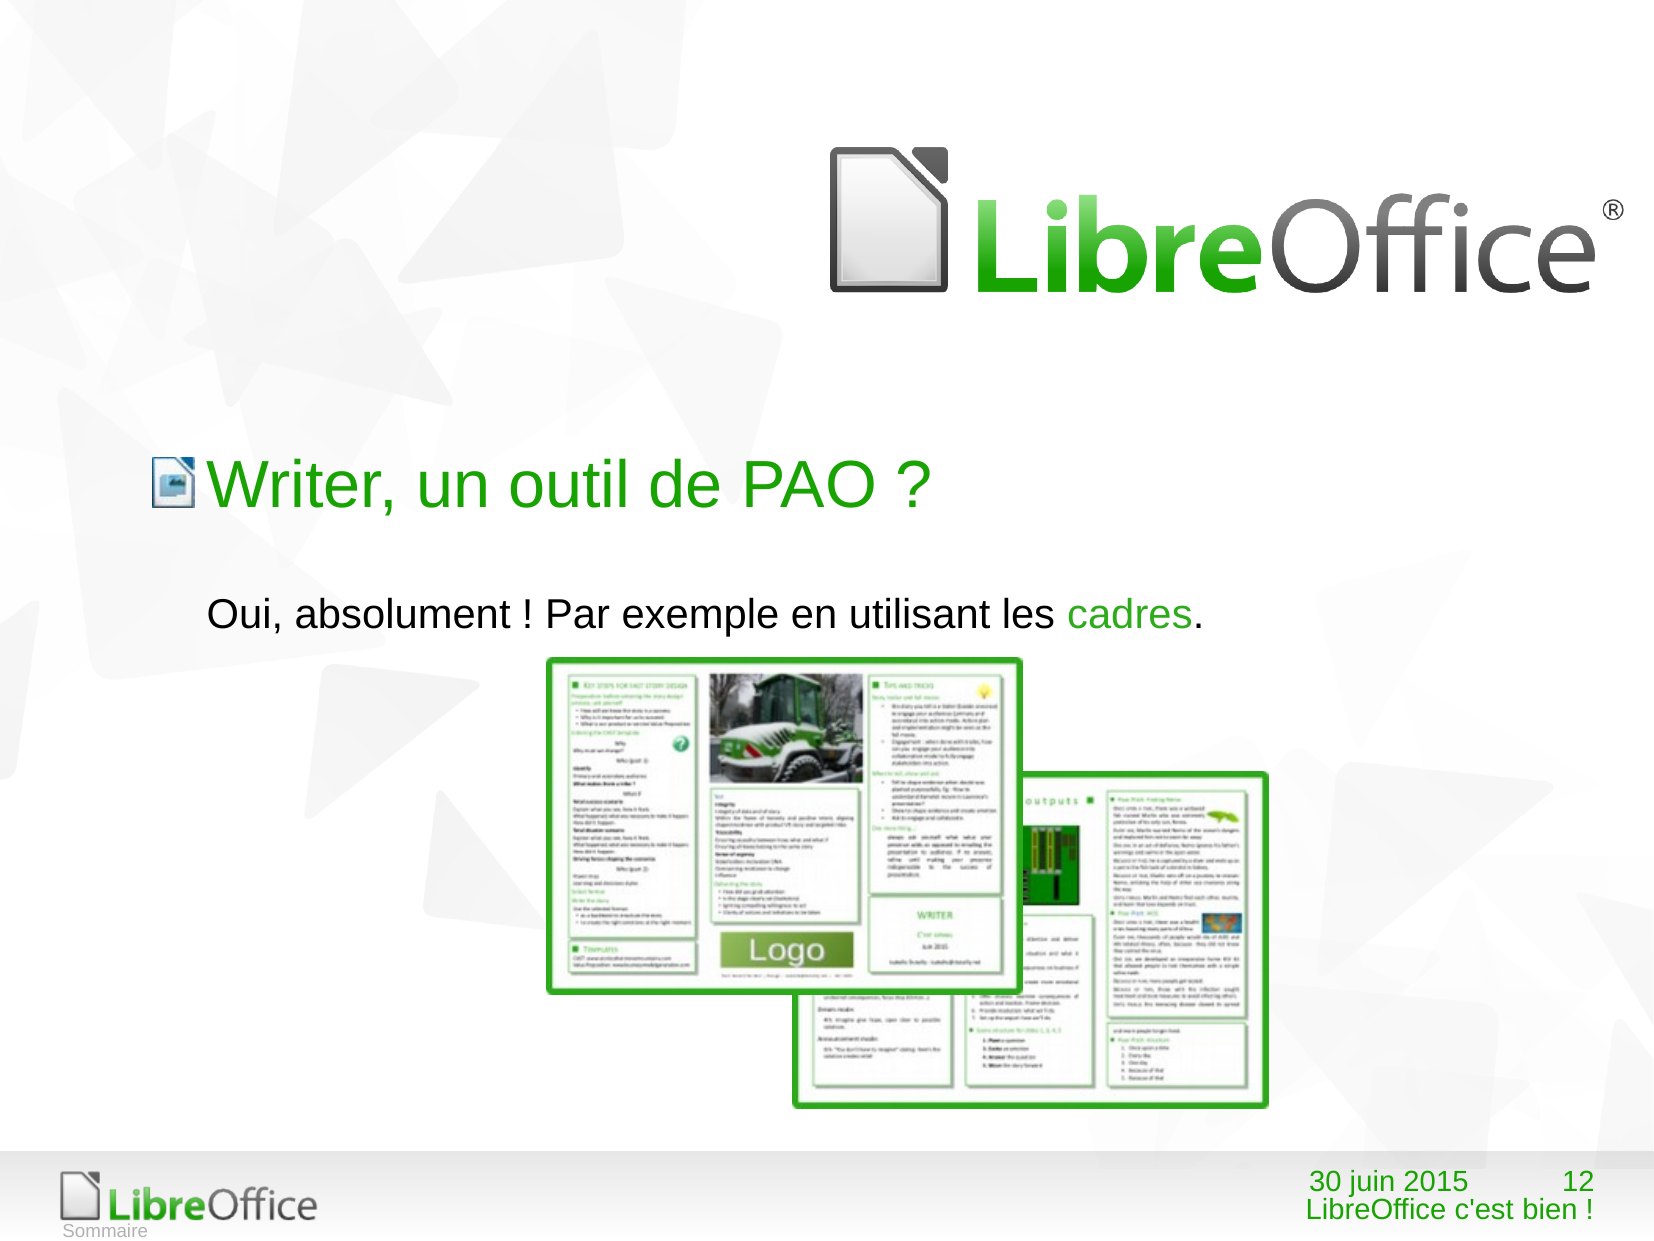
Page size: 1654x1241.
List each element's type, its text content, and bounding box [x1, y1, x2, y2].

list Oui, absolument ! Par exemple en utilisant les cadres. [206, 590, 1477, 670]
title Writer, un outil de PAO ? [206, 395, 1477, 573]
picture [41, 1152, 337, 1240]
picture [0, 0, 1654, 1169]
